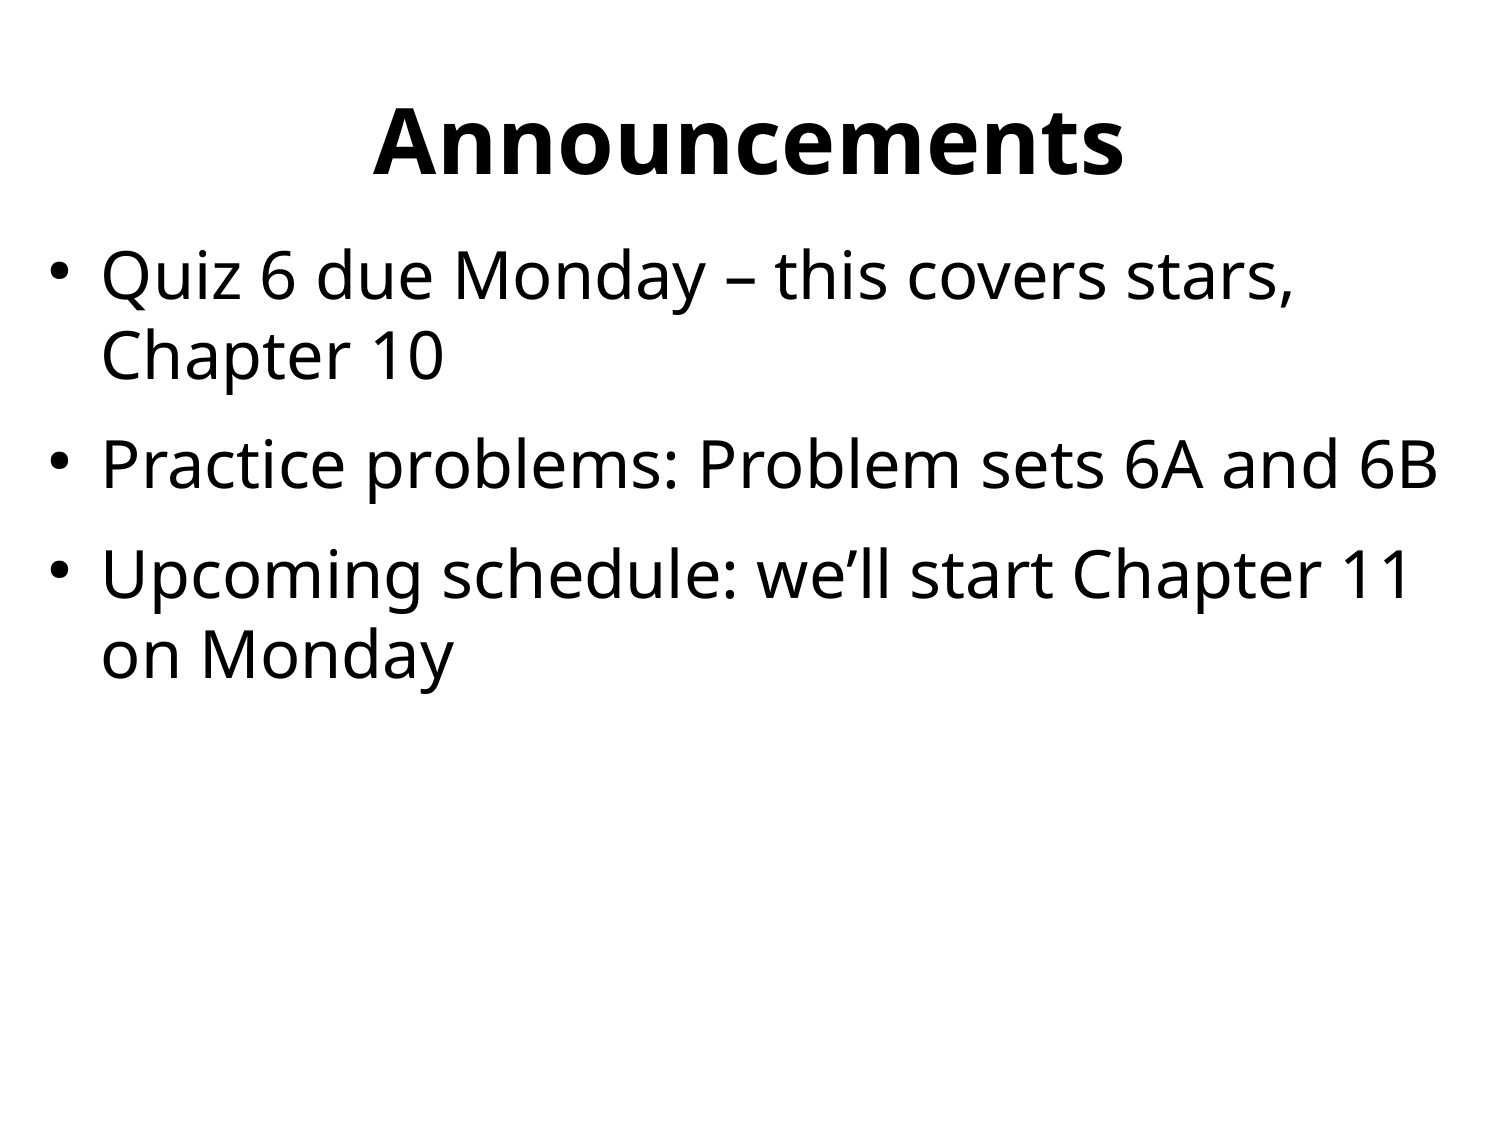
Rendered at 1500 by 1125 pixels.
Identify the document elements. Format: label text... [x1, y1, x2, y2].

title Announcements [75, 85, 1425, 193]
list Quiz 6 due Monday – this covers stars, Chapter 10 Practice problems: Problem sets 6A and 6B Upcoming schedule: we’ll start Chapter 11 on Monday [30, 232, 1471, 1006]
